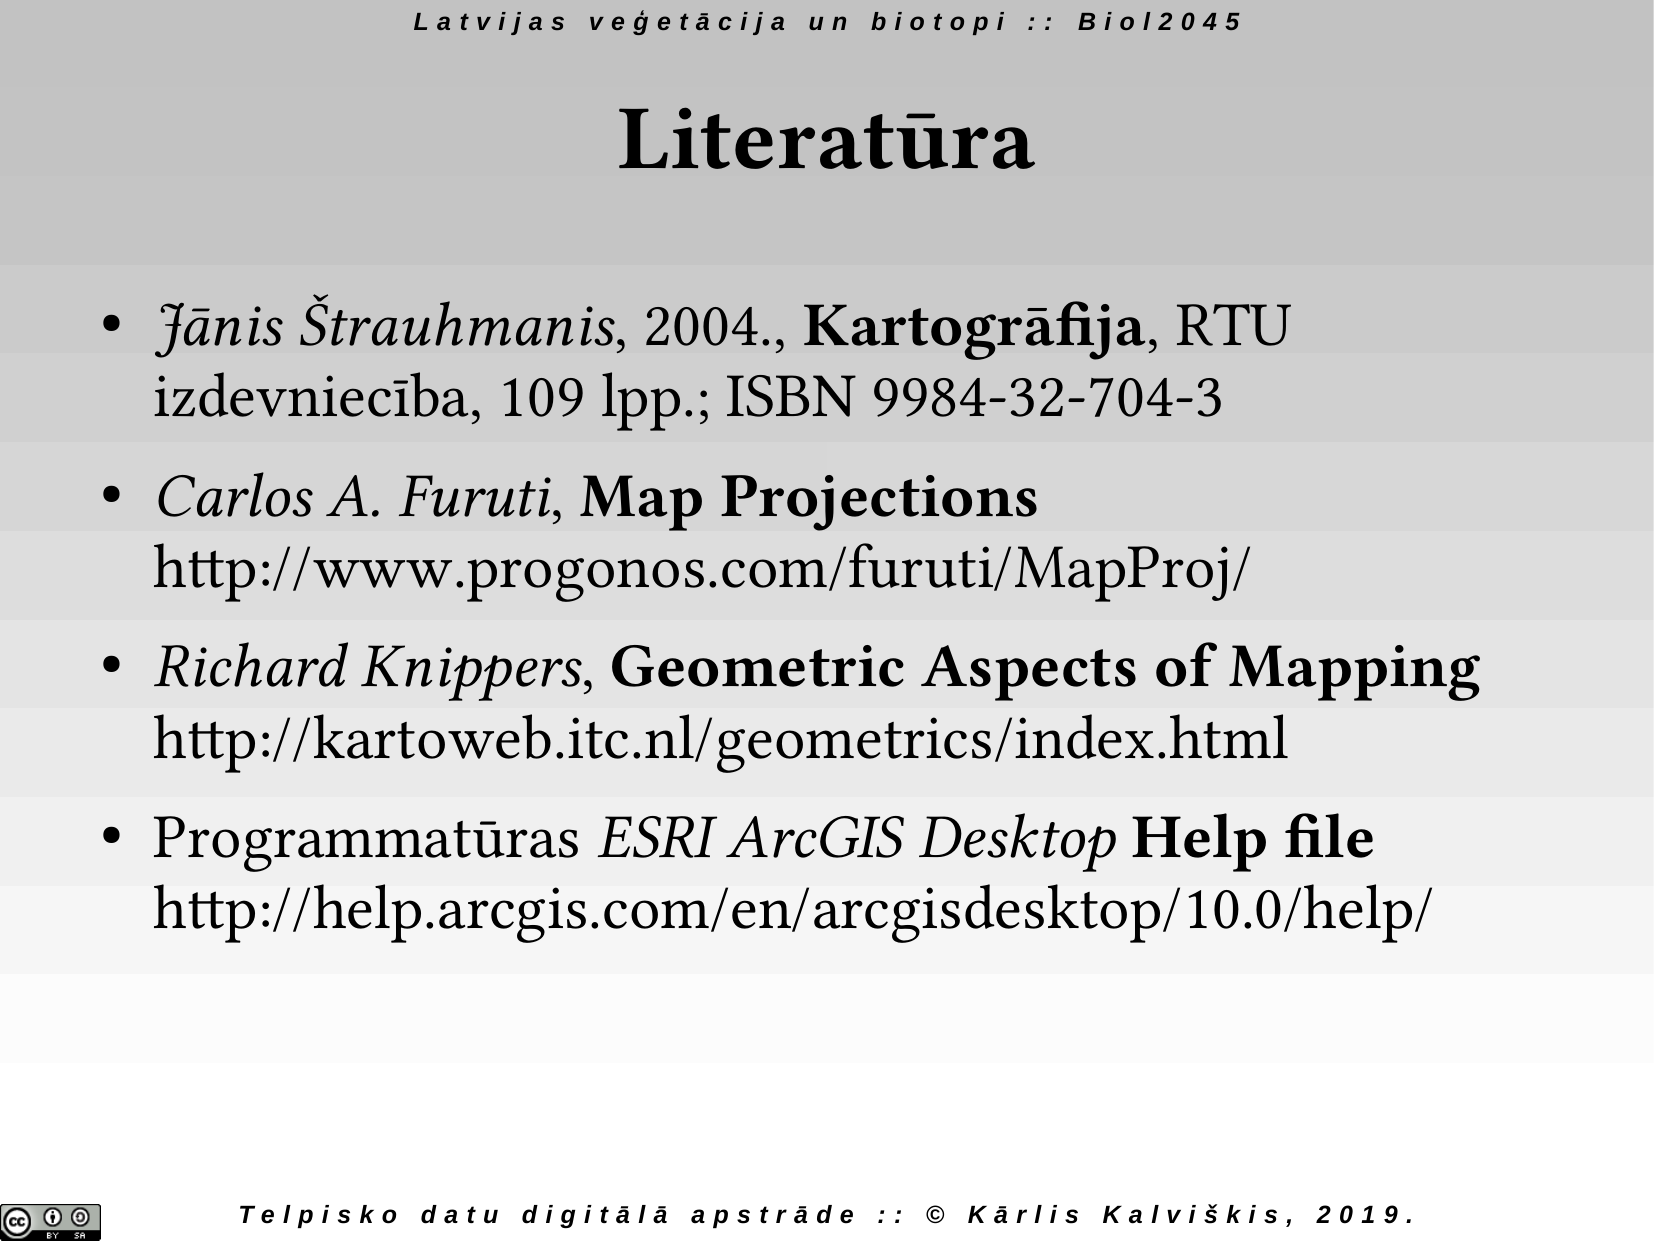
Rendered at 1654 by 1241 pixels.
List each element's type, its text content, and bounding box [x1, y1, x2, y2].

title Literatūra [29, 43, 1625, 234]
list Jānis Štrauhmanis, 2004., Kartogrāfija, RTU izdevniecība, 109 lpp.; ISBN 9984-32-704-3 Carlos A. Furuti, Map Projections http://www.progonos.com/furuti/MapProj/ Richard Knippers, Geometric Aspects of Mapping http://kartoweb.itc.nl/geometrics/index.html Programmatūras ESRI ArcGIS Desktop Help file http://help.arcgis.com/en/arcgisdesktop/10.0/help/ [82, 289, 1571, 1113]
picture [0, 0, 1654, 1241]
